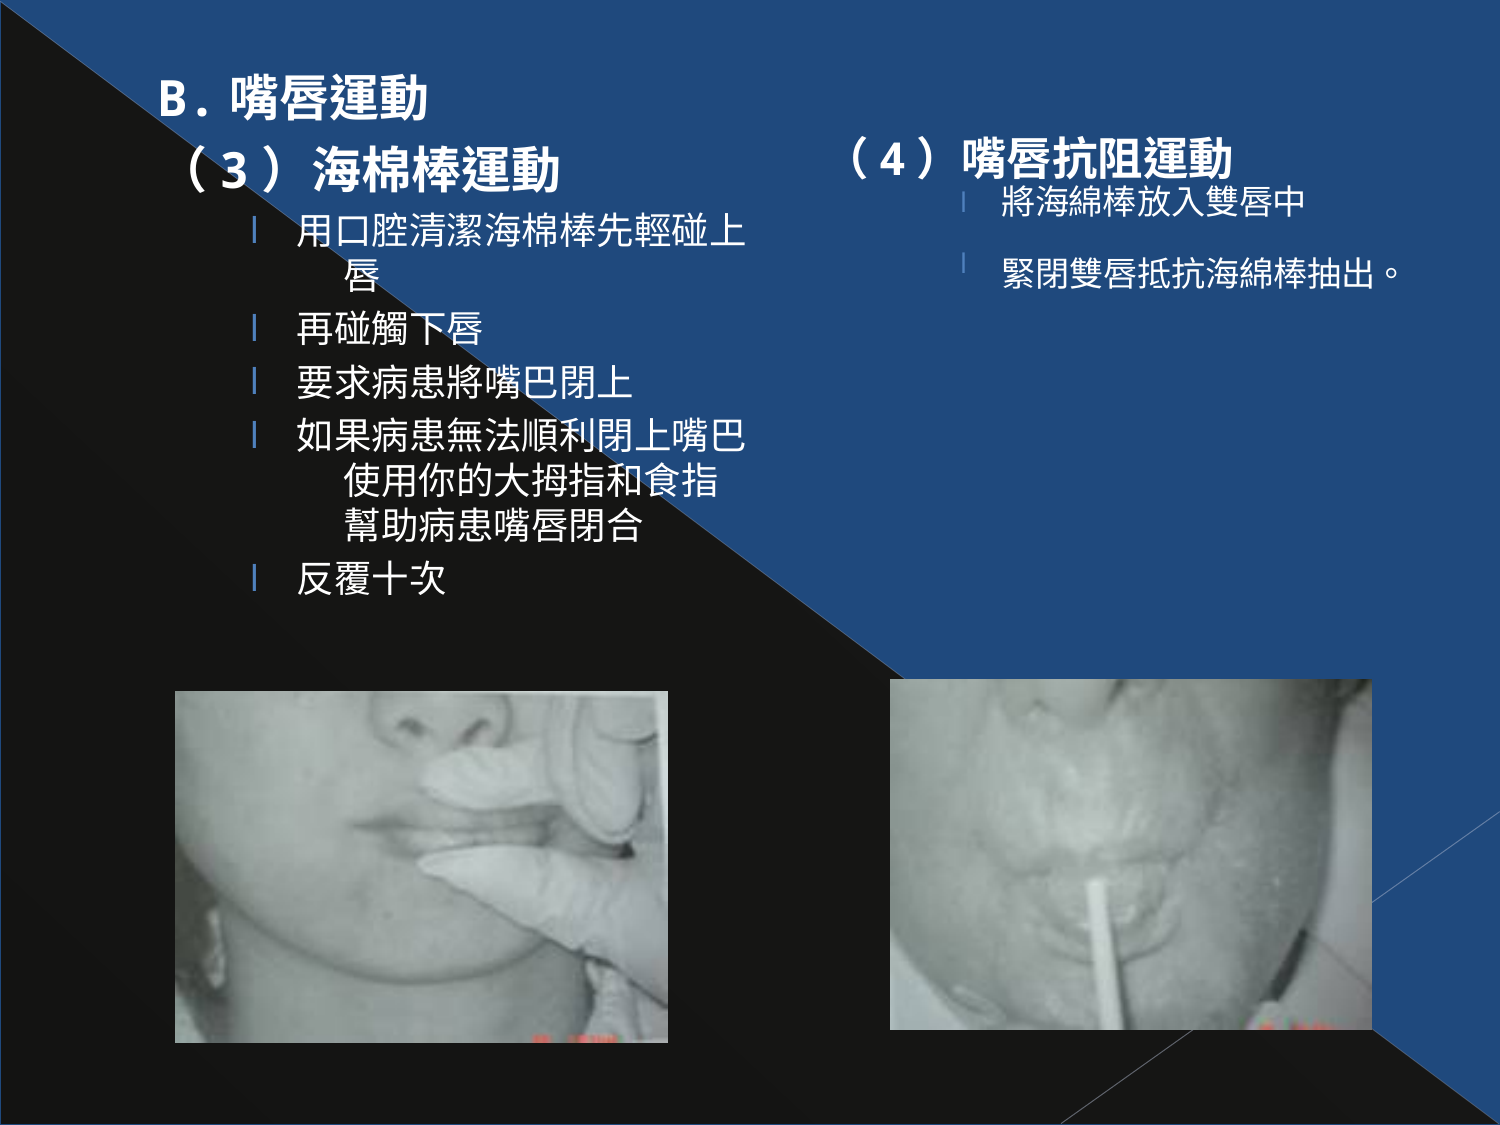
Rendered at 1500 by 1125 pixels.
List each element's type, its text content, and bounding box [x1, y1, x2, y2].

list B.嘴唇運動 （3）海棉棒運動 用口腔清潔海棉棒先輕碰上唇 再碰觸下唇 要求病患將嘴巴閉上 如果病患無法順利閉上嘴巴使用你的大拇指和食指幫助病患嘴唇閉合 反覆十次 [58, 58, 762, 680]
text_box （4）嘴唇抗阻運動 將海綿棒放入雙唇中 緊閉雙唇抵抗海綿棒抽出。 [808, 128, 1459, 340]
picture [890, 679, 1372, 1030]
picture [175, 691, 668, 1043]
